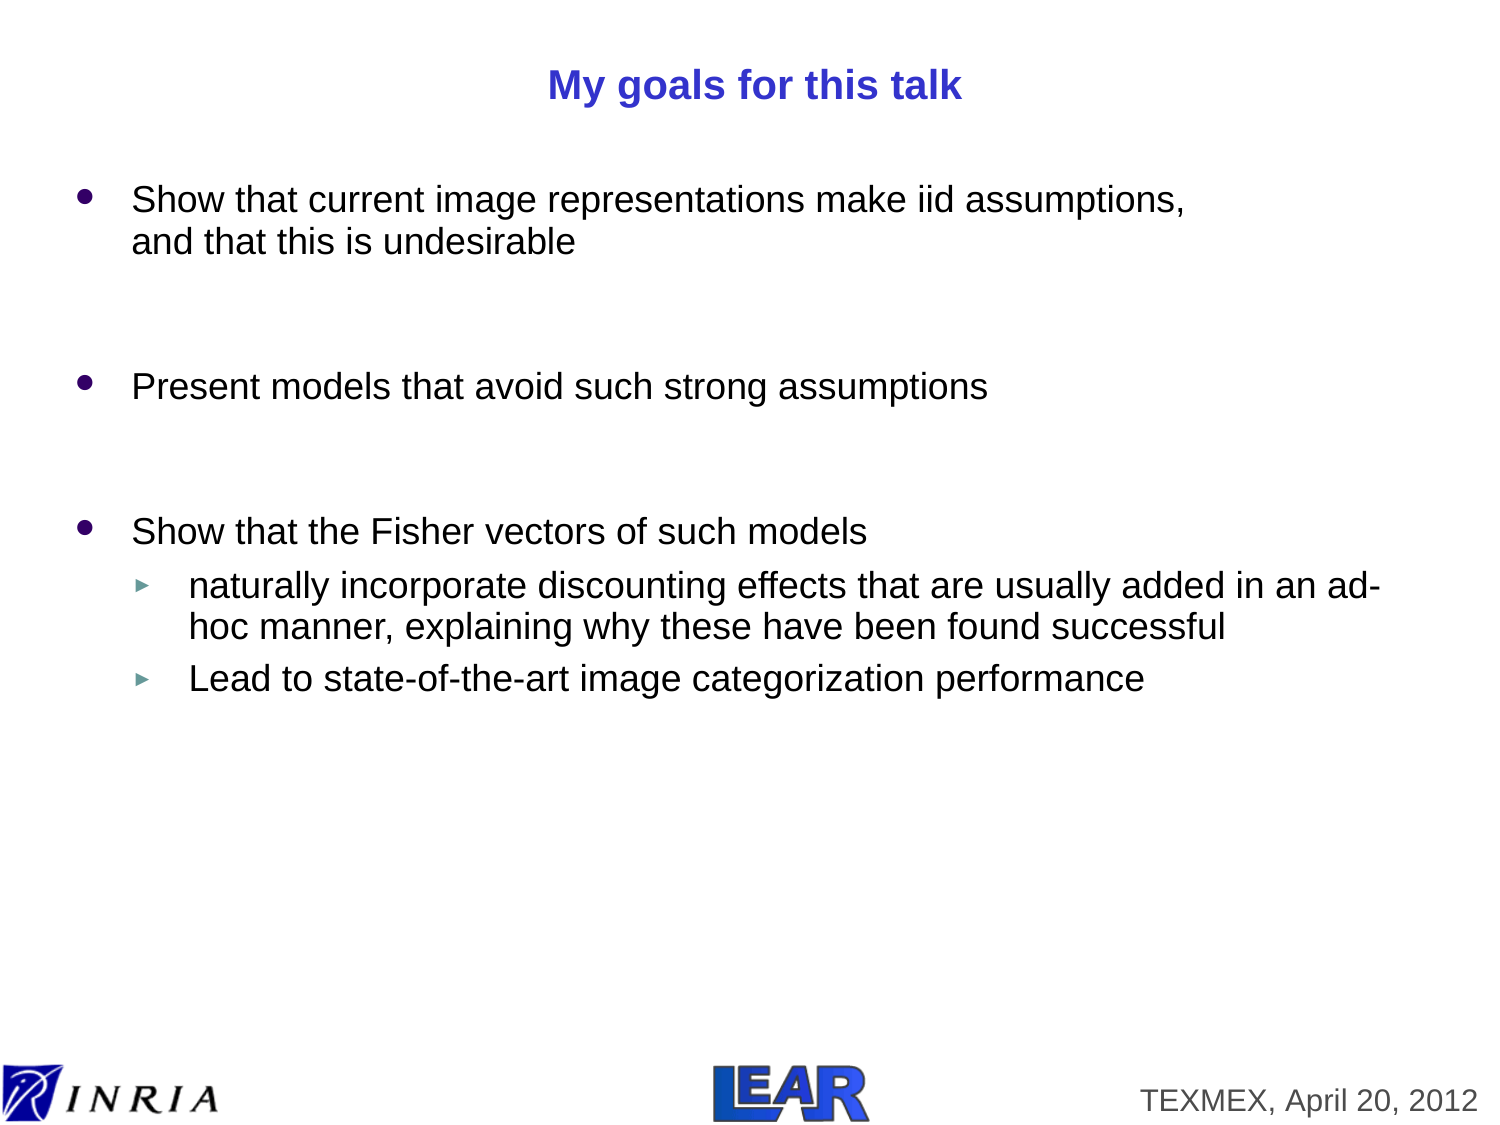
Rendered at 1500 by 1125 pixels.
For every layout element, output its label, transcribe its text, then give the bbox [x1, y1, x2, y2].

picture [0, 1050, 361, 1125]
picture [709, 1063, 872, 1124]
title My goals for this talk [51, 46, 1459, 123]
list Show that current image representations make iid assumptions, and that this is undesirable Present models that avoid such strong assumptions Show that the Fisher vectors of such models naturally incorporate discounting effects that are usually added in an ad-hoc manner, explaining why these have been found successful Lead to state-of-the-art image categorization performance [75, 178, 1425, 987]
